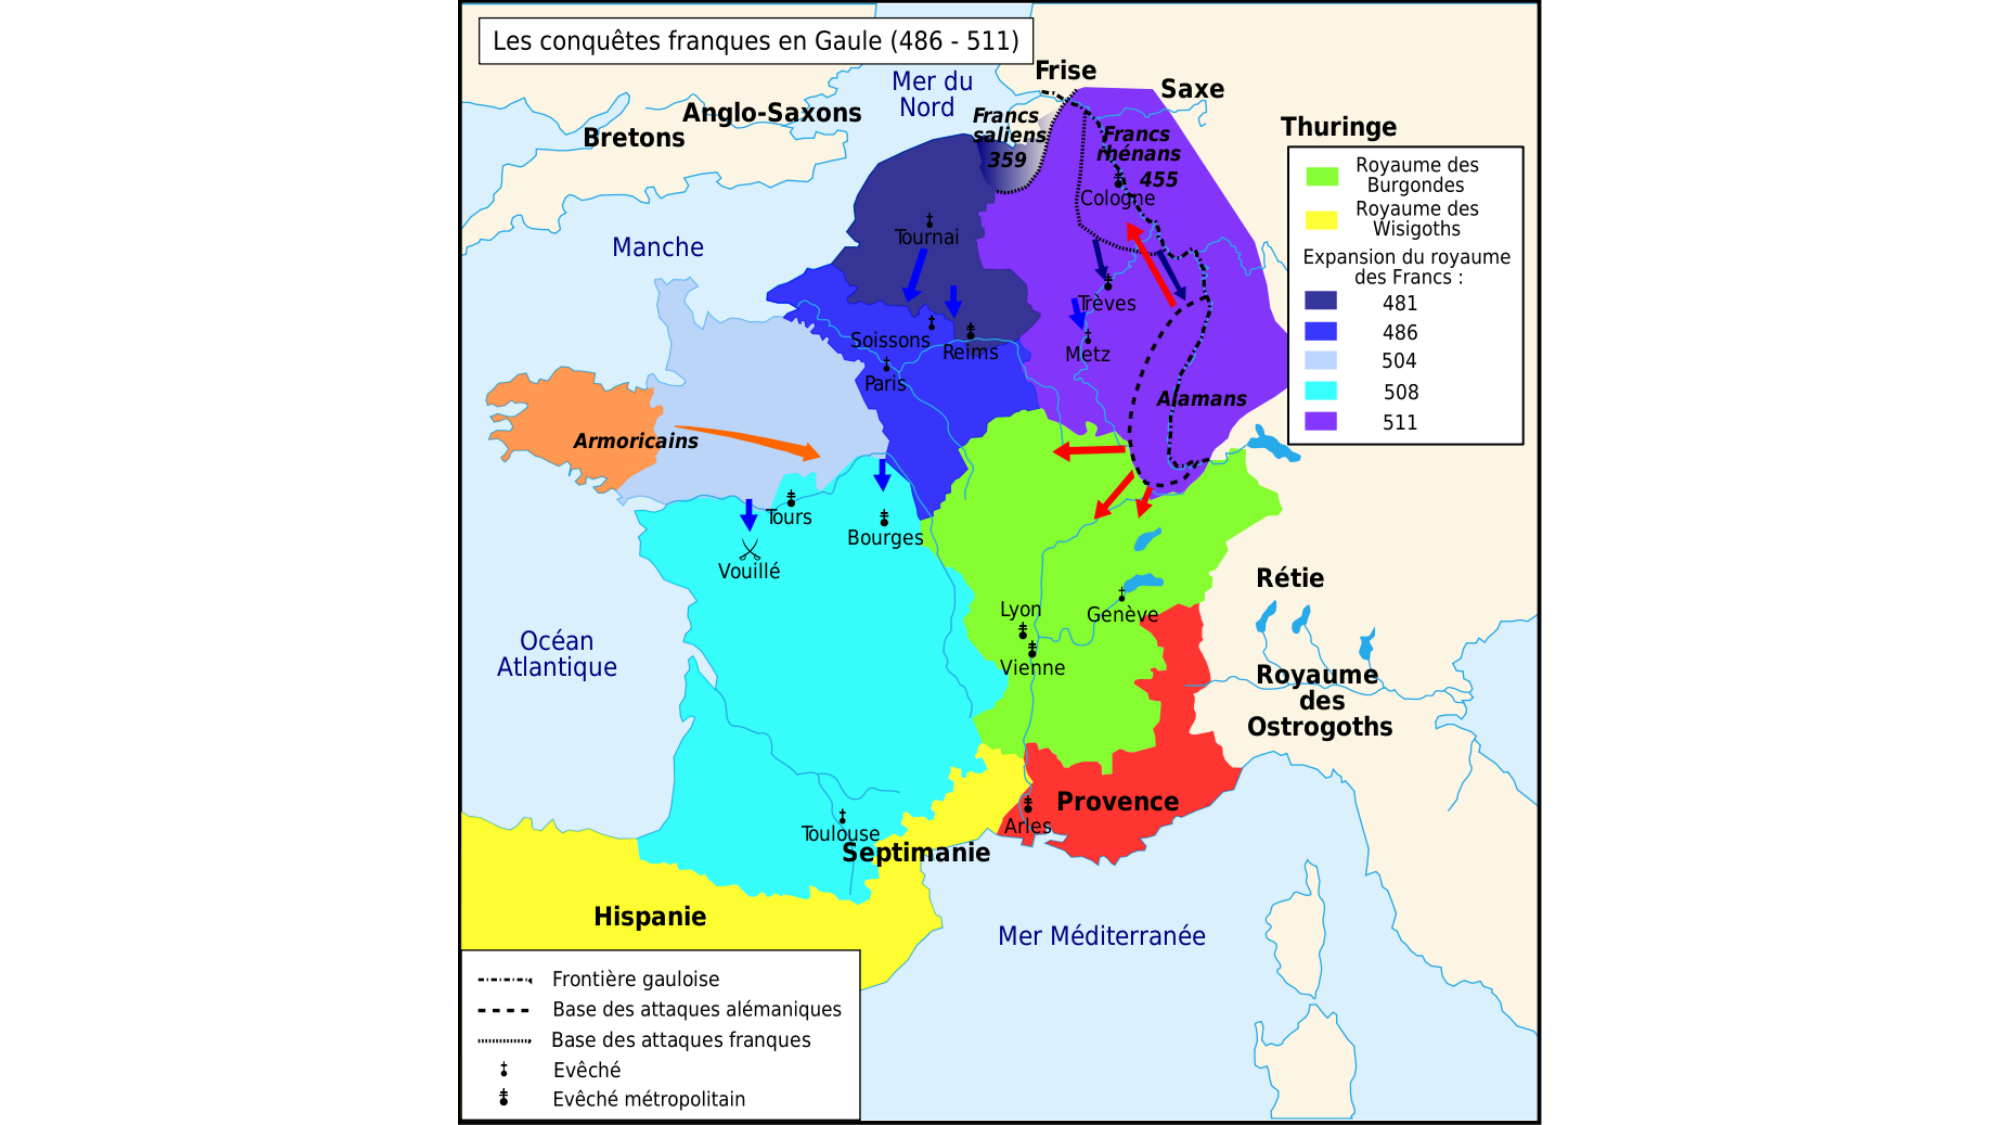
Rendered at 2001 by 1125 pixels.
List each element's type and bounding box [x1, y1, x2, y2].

picture [458, 0, 1542, 1125]
